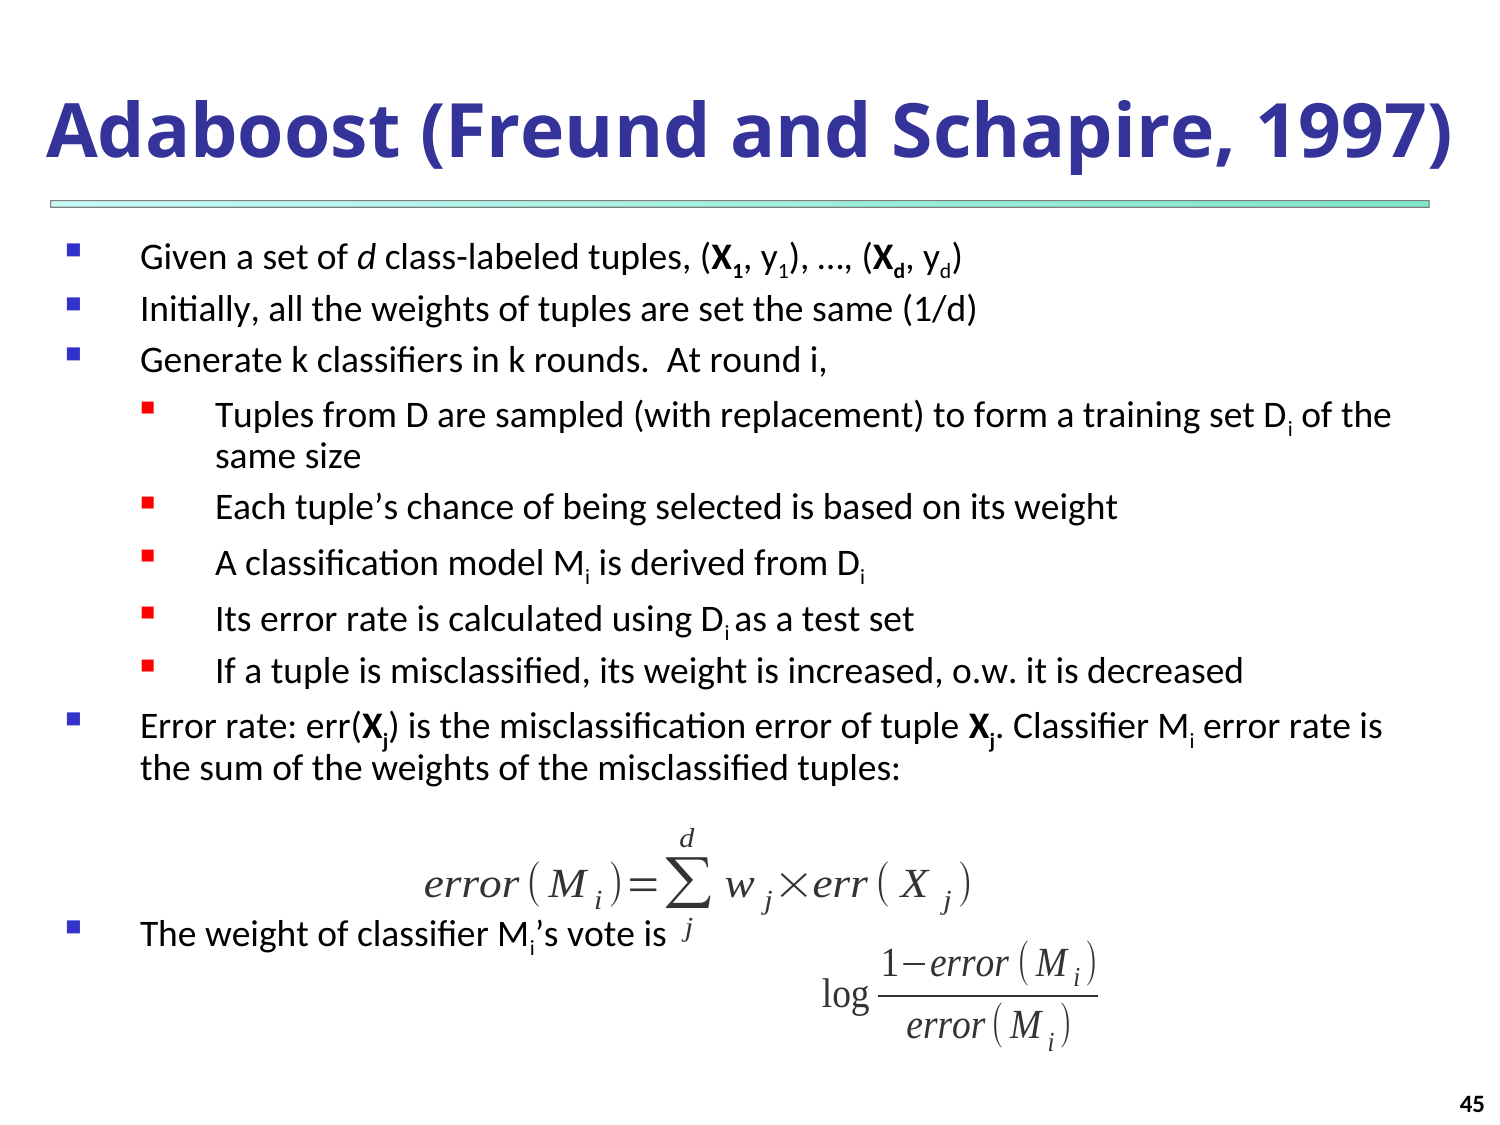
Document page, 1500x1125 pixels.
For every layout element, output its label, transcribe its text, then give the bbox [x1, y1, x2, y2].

text_box <number> [1187, 1062, 1500, 1125]
title Adaboost (Freund and Schapire, 1997) [0, 0, 1500, 181]
list Given a set of d class-labeled tuples, (X1, y1), …, (Xd, yd) Initially, all the weights of tuples are set the same (1/d) Generate k classifiers in k rounds. At round i, Tuples from D are sampled (with replacement) to form a training set Di of the same size Each tuple’s chance of being selected is based on its weight A classification model Mi is derived from Di Its error rate is calculated using Di as a test set If a tuple is misclassified, its weight is increased, o.w. it is decreased Error rate: err(Xj) is the misclassification error of tuple Xj. Classifier Mi error rate is the sum of the weights of the misclassified tuples: The weight of classifier Mi’s vote is [49, 224, 1425, 1063]
text_box [412, 824, 1113, 1057]
